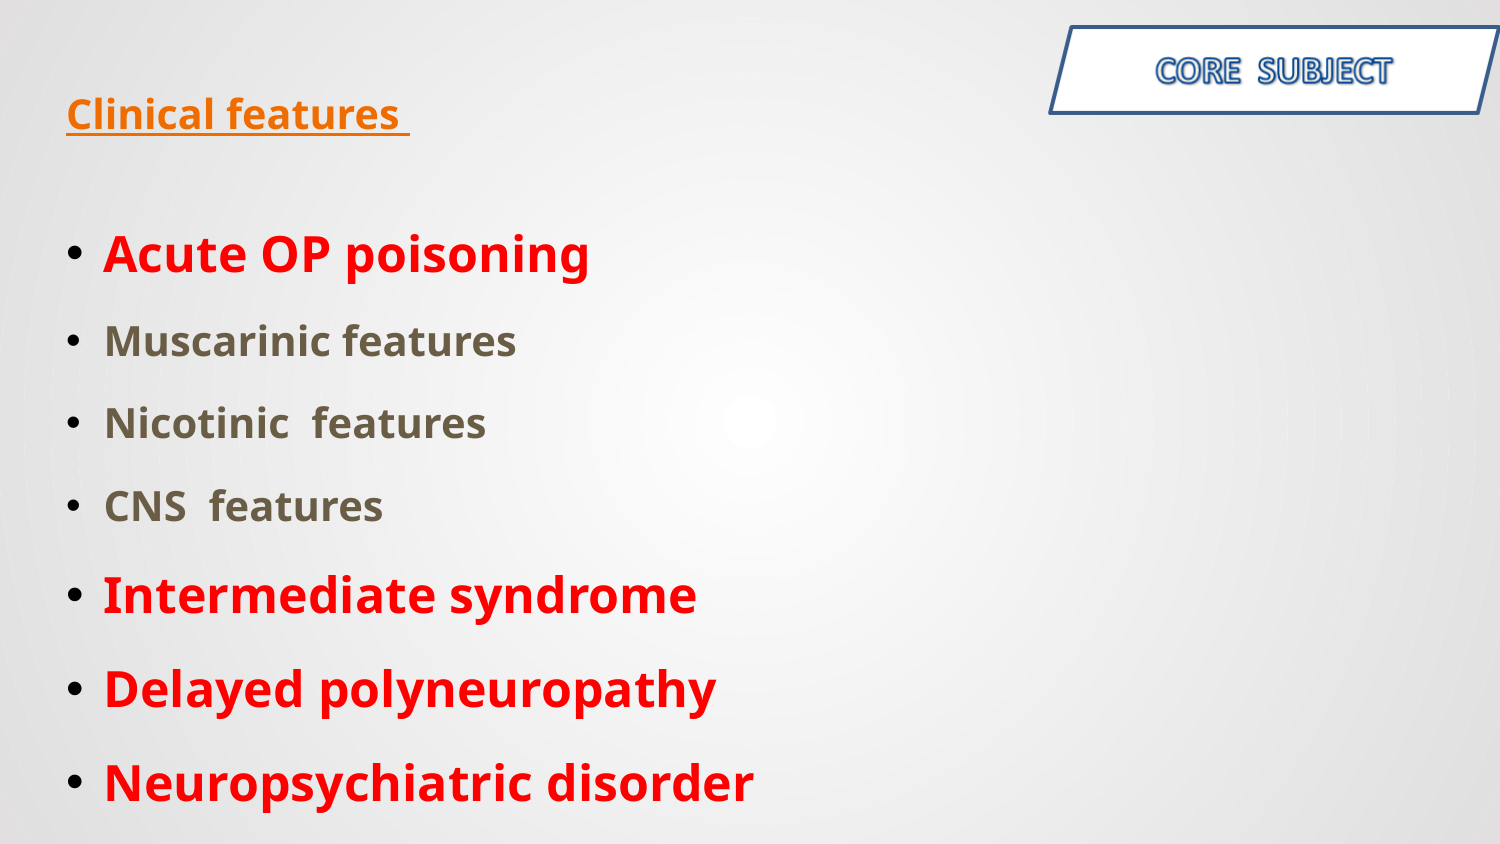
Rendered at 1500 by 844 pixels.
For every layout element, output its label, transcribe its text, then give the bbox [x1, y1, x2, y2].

list Acute OP poisoning Muscarinic features Nicotinic features CNS features Intermediate syndrome Delayed polyneuropathy Neuropsychiatric disorder [51, 198, 1449, 844]
picture [1048, 25, 1500, 121]
title Clinical features [51, 72, 1449, 189]
